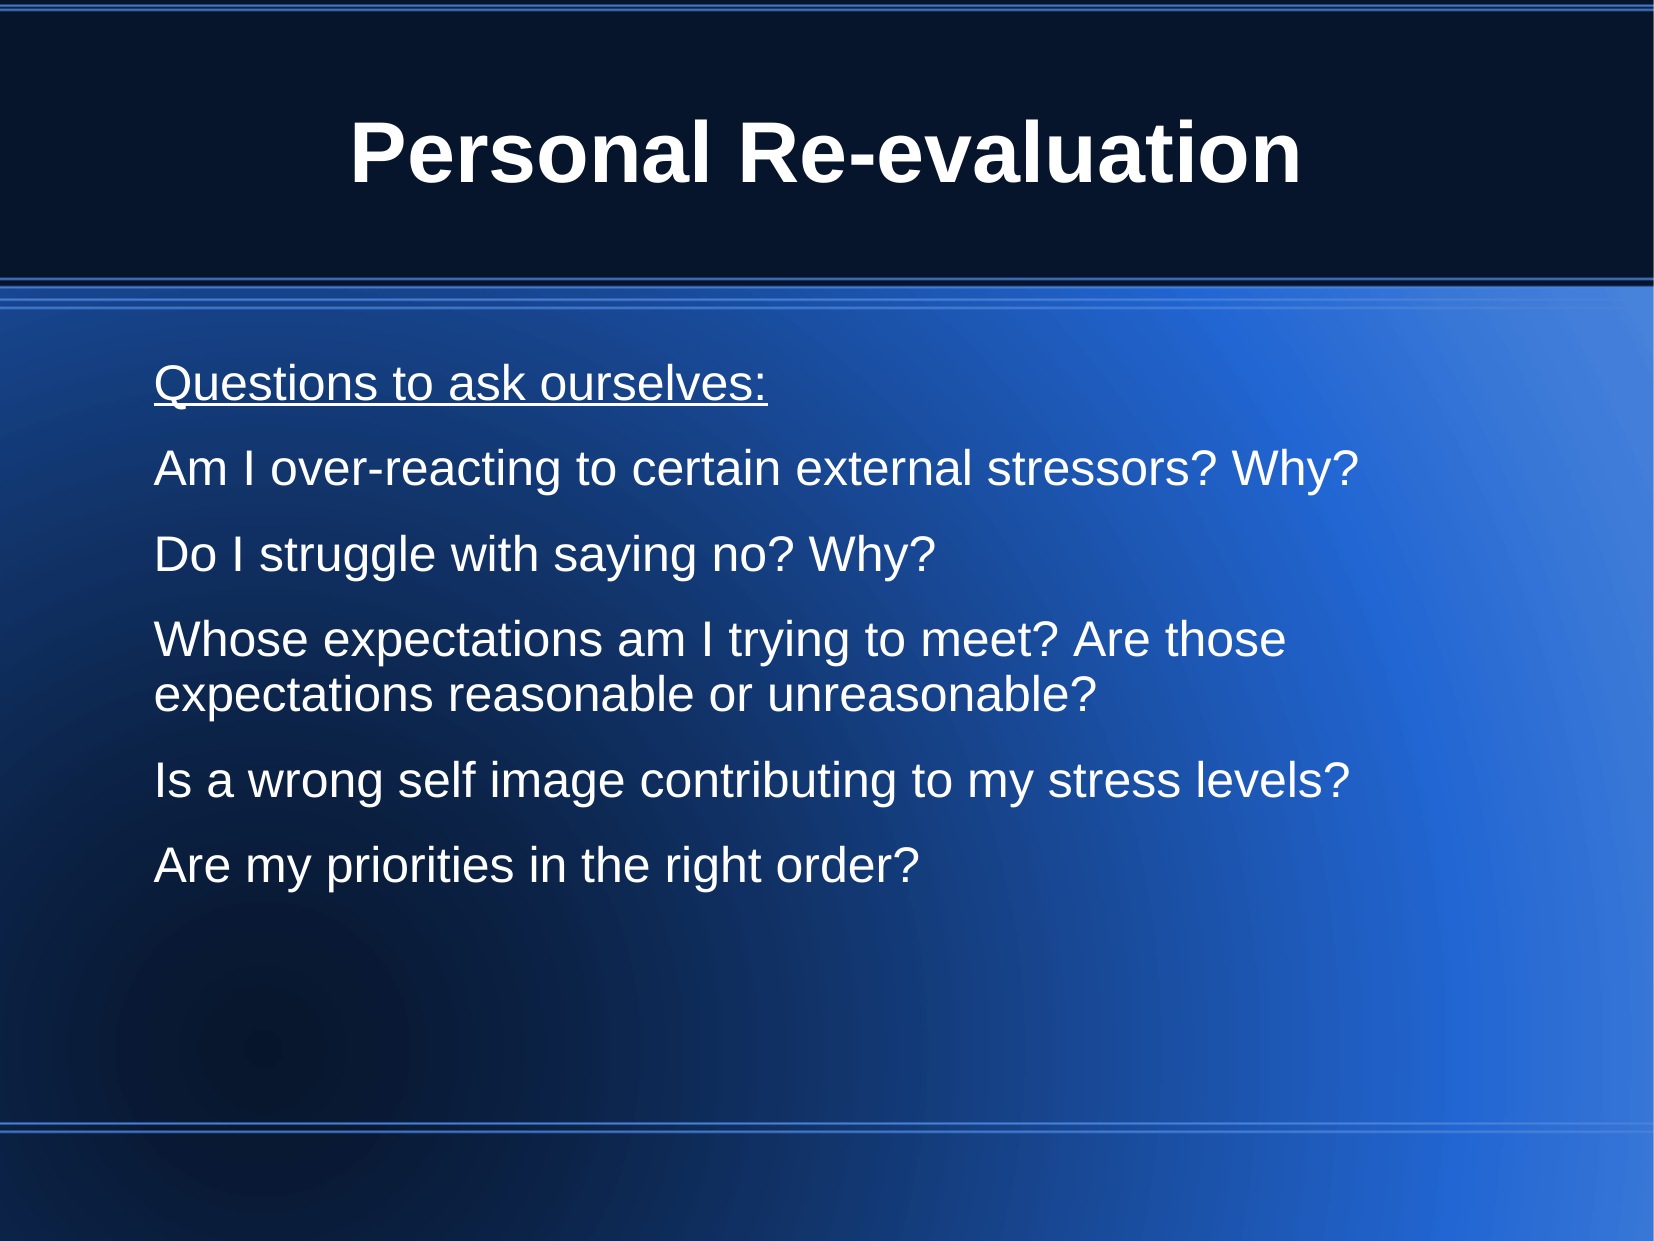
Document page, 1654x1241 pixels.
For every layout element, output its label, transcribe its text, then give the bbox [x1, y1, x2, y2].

title Personal Re-evaluation [82, 49, 1571, 257]
picture [0, 0, 1654, 1241]
list Questions to ask ourselves: Am I over-reacting to certain external stressors? Why? Do I struggle with saying no? Why? Whose expectations am I trying to meet? Are those expectations reasonable or unreasonable? Is a wrong self image contributing to my stress levels? Are my priorities in the right order? [82, 355, 1571, 1058]
